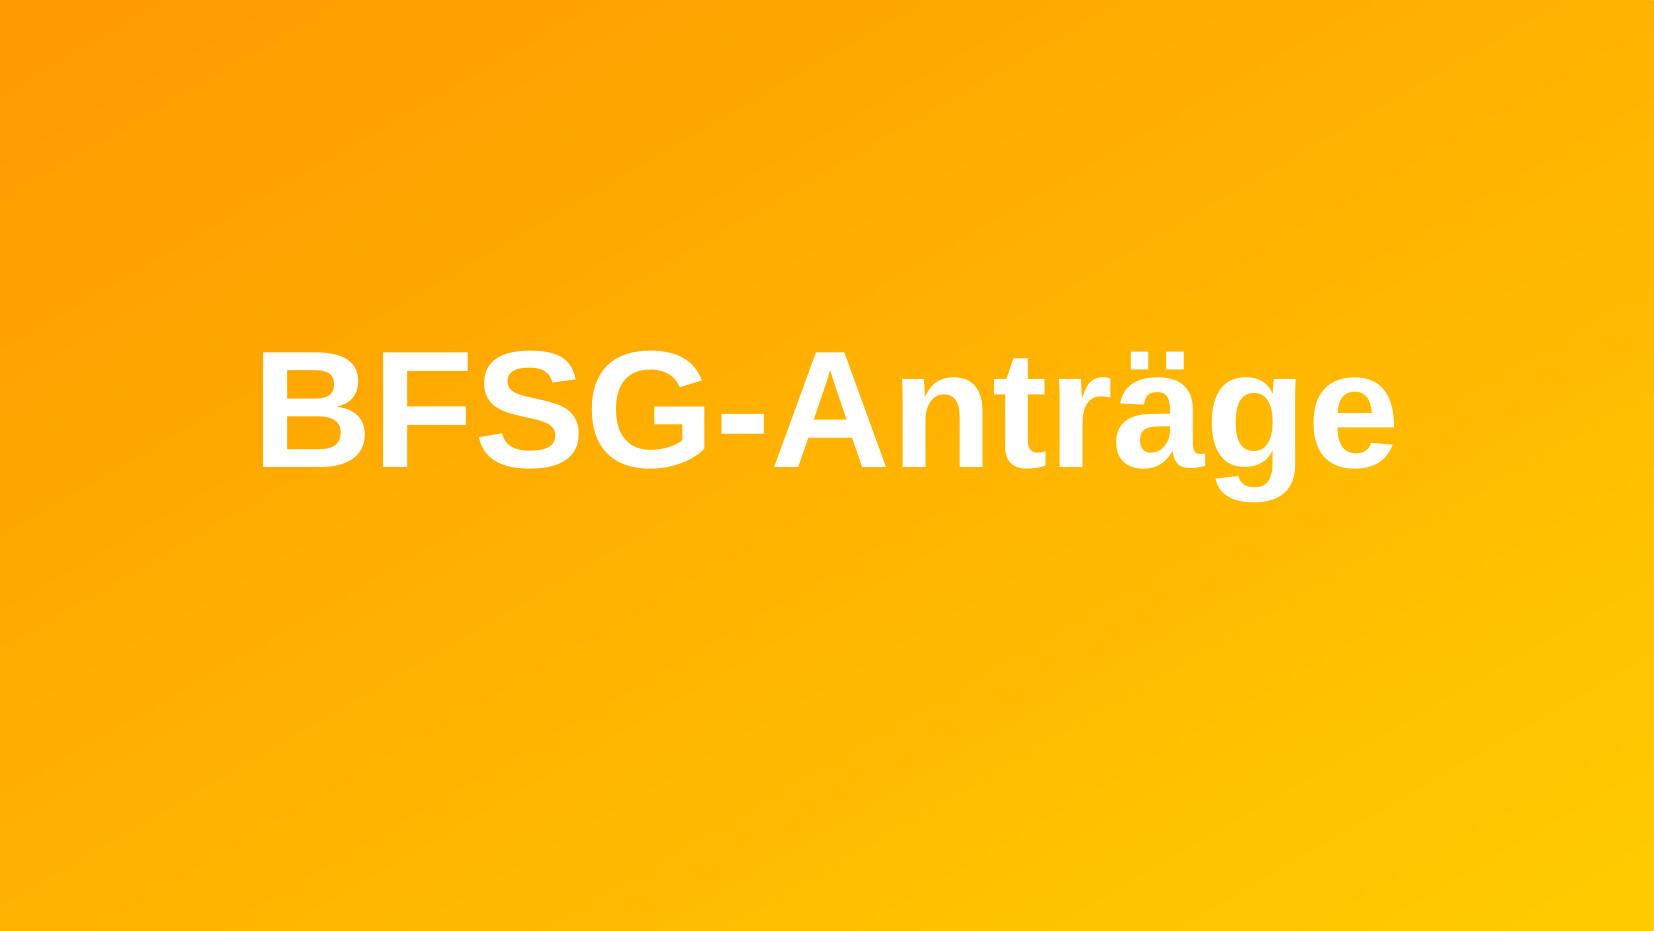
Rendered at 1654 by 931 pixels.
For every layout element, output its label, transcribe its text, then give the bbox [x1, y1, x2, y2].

title BFSG-Anträge [82, 307, 1571, 513]
